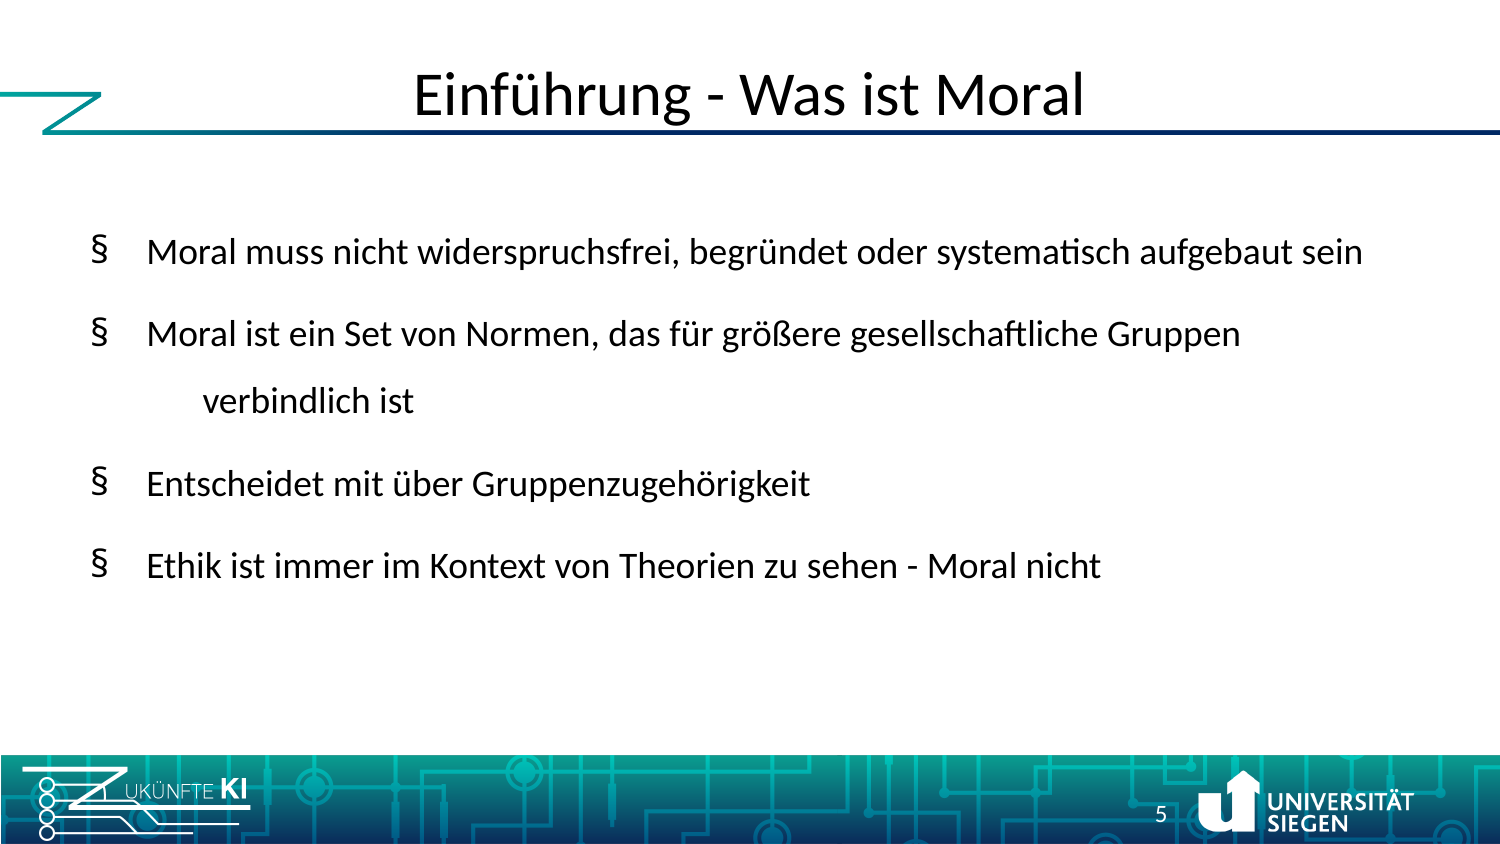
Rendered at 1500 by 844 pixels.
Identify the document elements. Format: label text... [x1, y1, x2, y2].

text_box [1139, 790, 1490, 836]
title Einführung - Was ist Moral [75, 20, 1426, 161]
list Moral muss nicht widerspruchsfrei, begründet oder systematisch aufgebaut sein Moral ist ein Set von Normen, das für größere gesellschaftliche Gruppen verbindlich ist Entscheidet mit über Gruppenzugehörigkeit Ethik ist immer im Kontext von Theorien zu sehen - Moral nicht [75, 196, 1426, 730]
